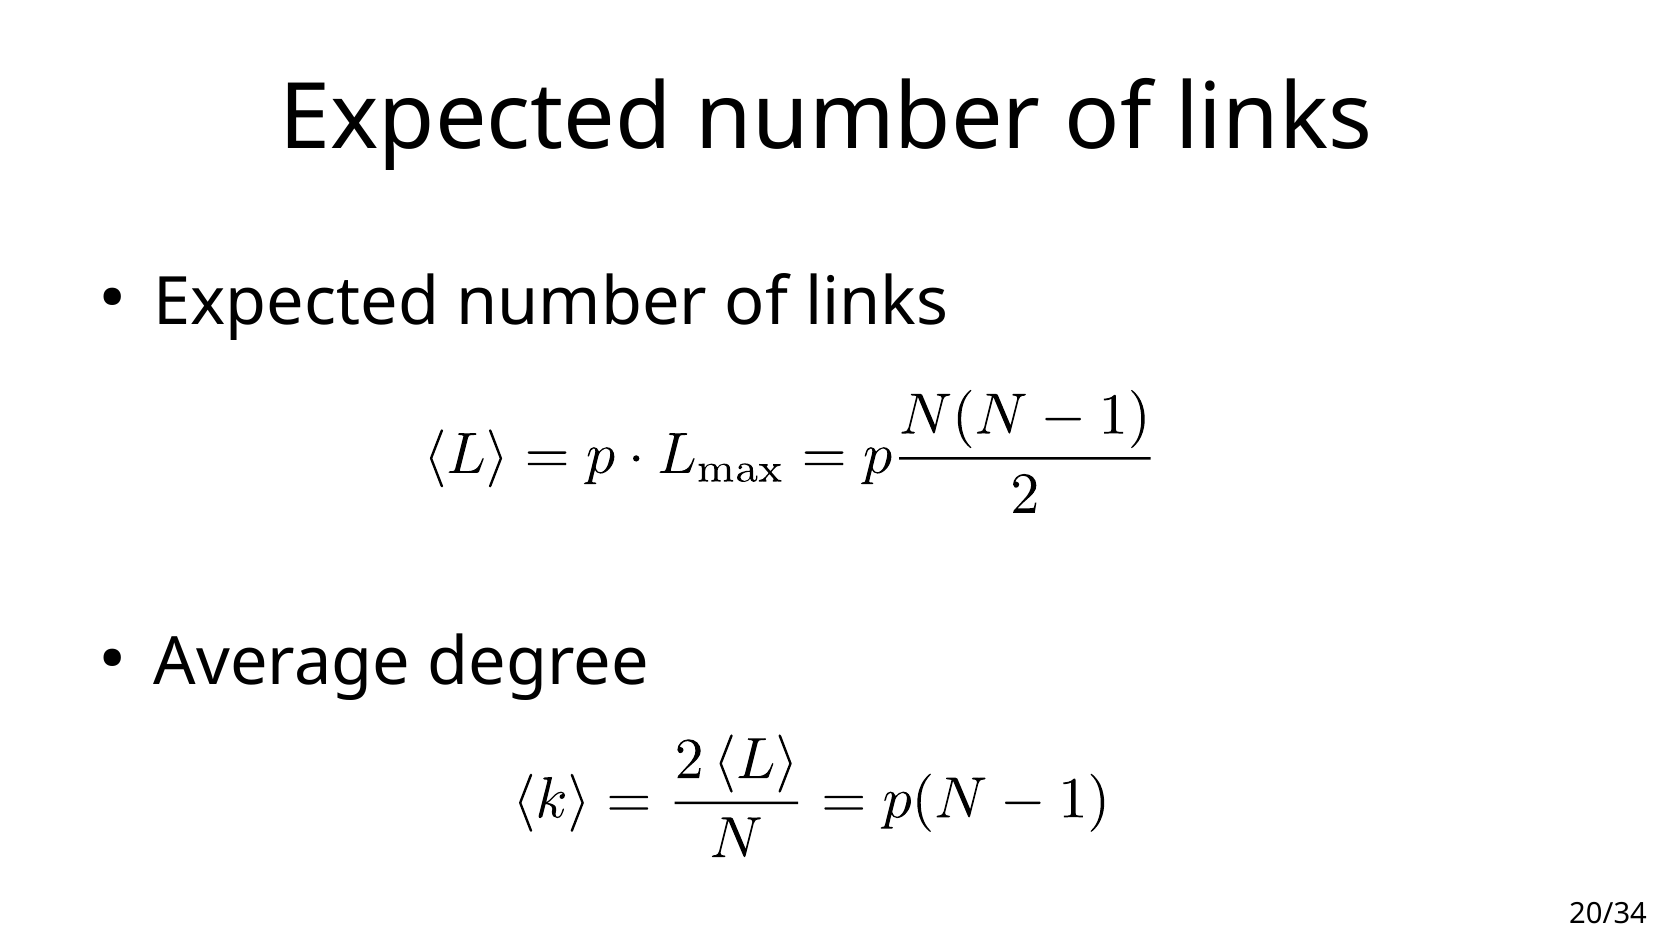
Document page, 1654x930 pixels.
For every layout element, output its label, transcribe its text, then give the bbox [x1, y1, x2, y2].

text_box [512, 734, 1111, 858]
text_box [423, 389, 1151, 513]
title Expected number of links [82, 1, 1571, 225]
list Expected number of links Average degree [82, 252, 1571, 793]
